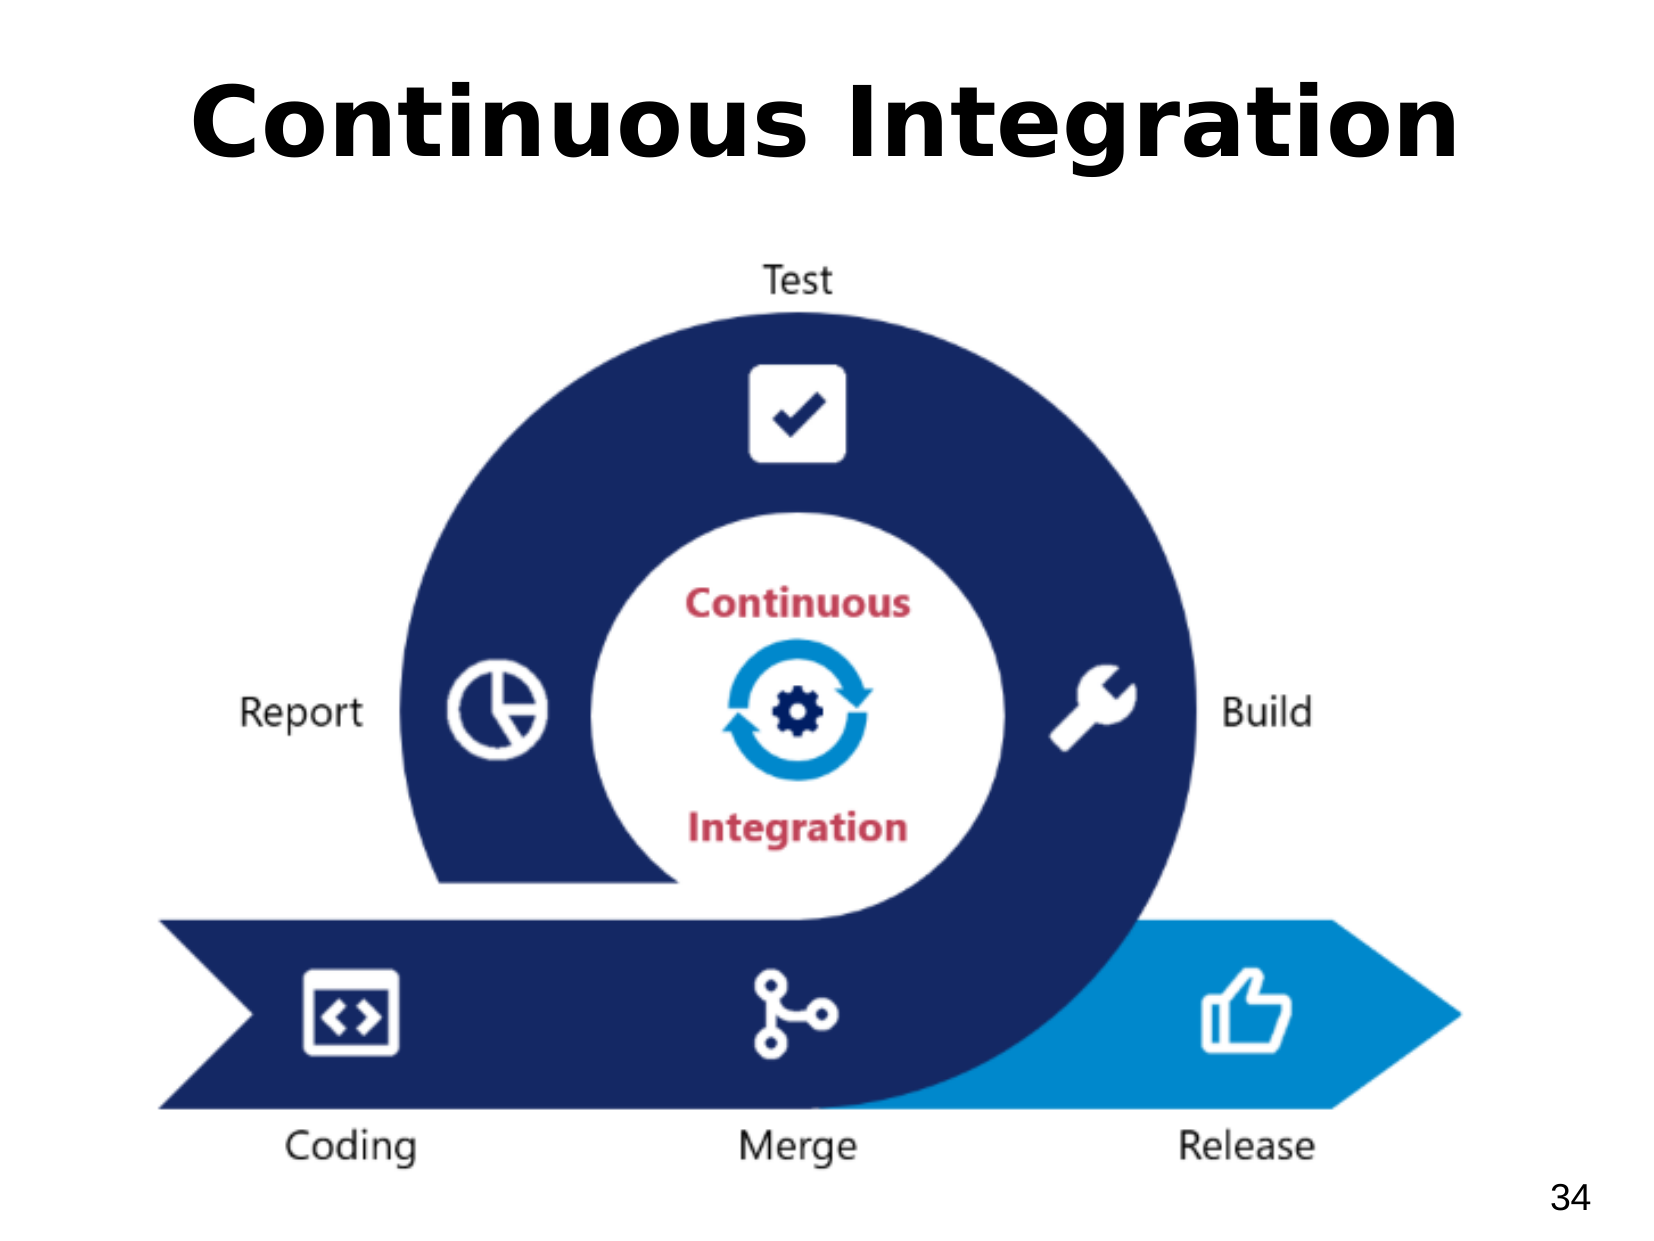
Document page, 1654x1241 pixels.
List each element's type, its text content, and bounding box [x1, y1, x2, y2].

picture [127, 224, 1493, 1186]
title Continuous Integration [82, 49, 1571, 196]
